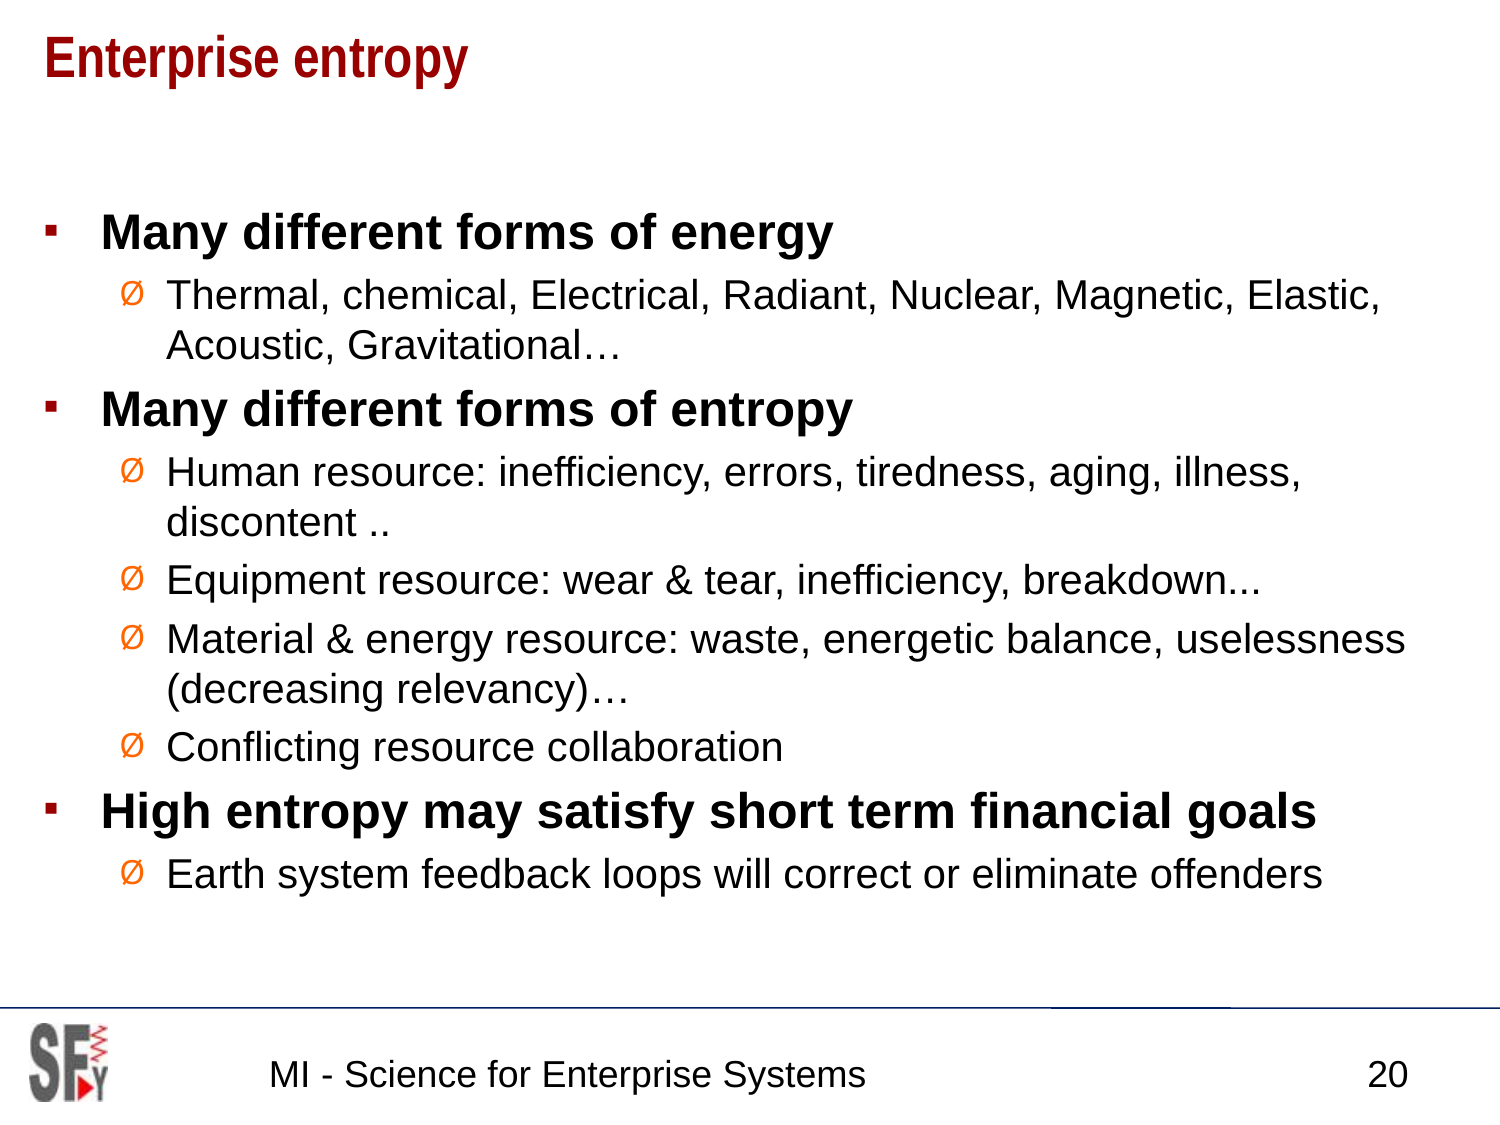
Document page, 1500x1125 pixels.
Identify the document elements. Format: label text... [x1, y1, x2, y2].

slide_number <numéro> [1352, 1034, 1490, 1103]
list Many different forms of energy Thermal, chemical, Electrical, Radiant, Nuclear, Magnetic, Elastic, Acoustic, Gravitational… Many different forms of entropy Human resource: inefficiency, errors, tiredness, aging, illness, discontent .. Equipment resource: wear & tear, inefficiency, breakdown... Material & energy resource: waste, energetic balance, uselessness (decreasing relevancy)… Conflicting resource collaboration High entropy may satisfy short term financial goals Earth system feedback loops will correct or eliminate offenders [29, 184, 1471, 988]
picture [29, 1023, 108, 1102]
footer MI - Science for Enterprise Systems [253, 1034, 1336, 1103]
title Enterprise entropy [29, 12, 1471, 138]
